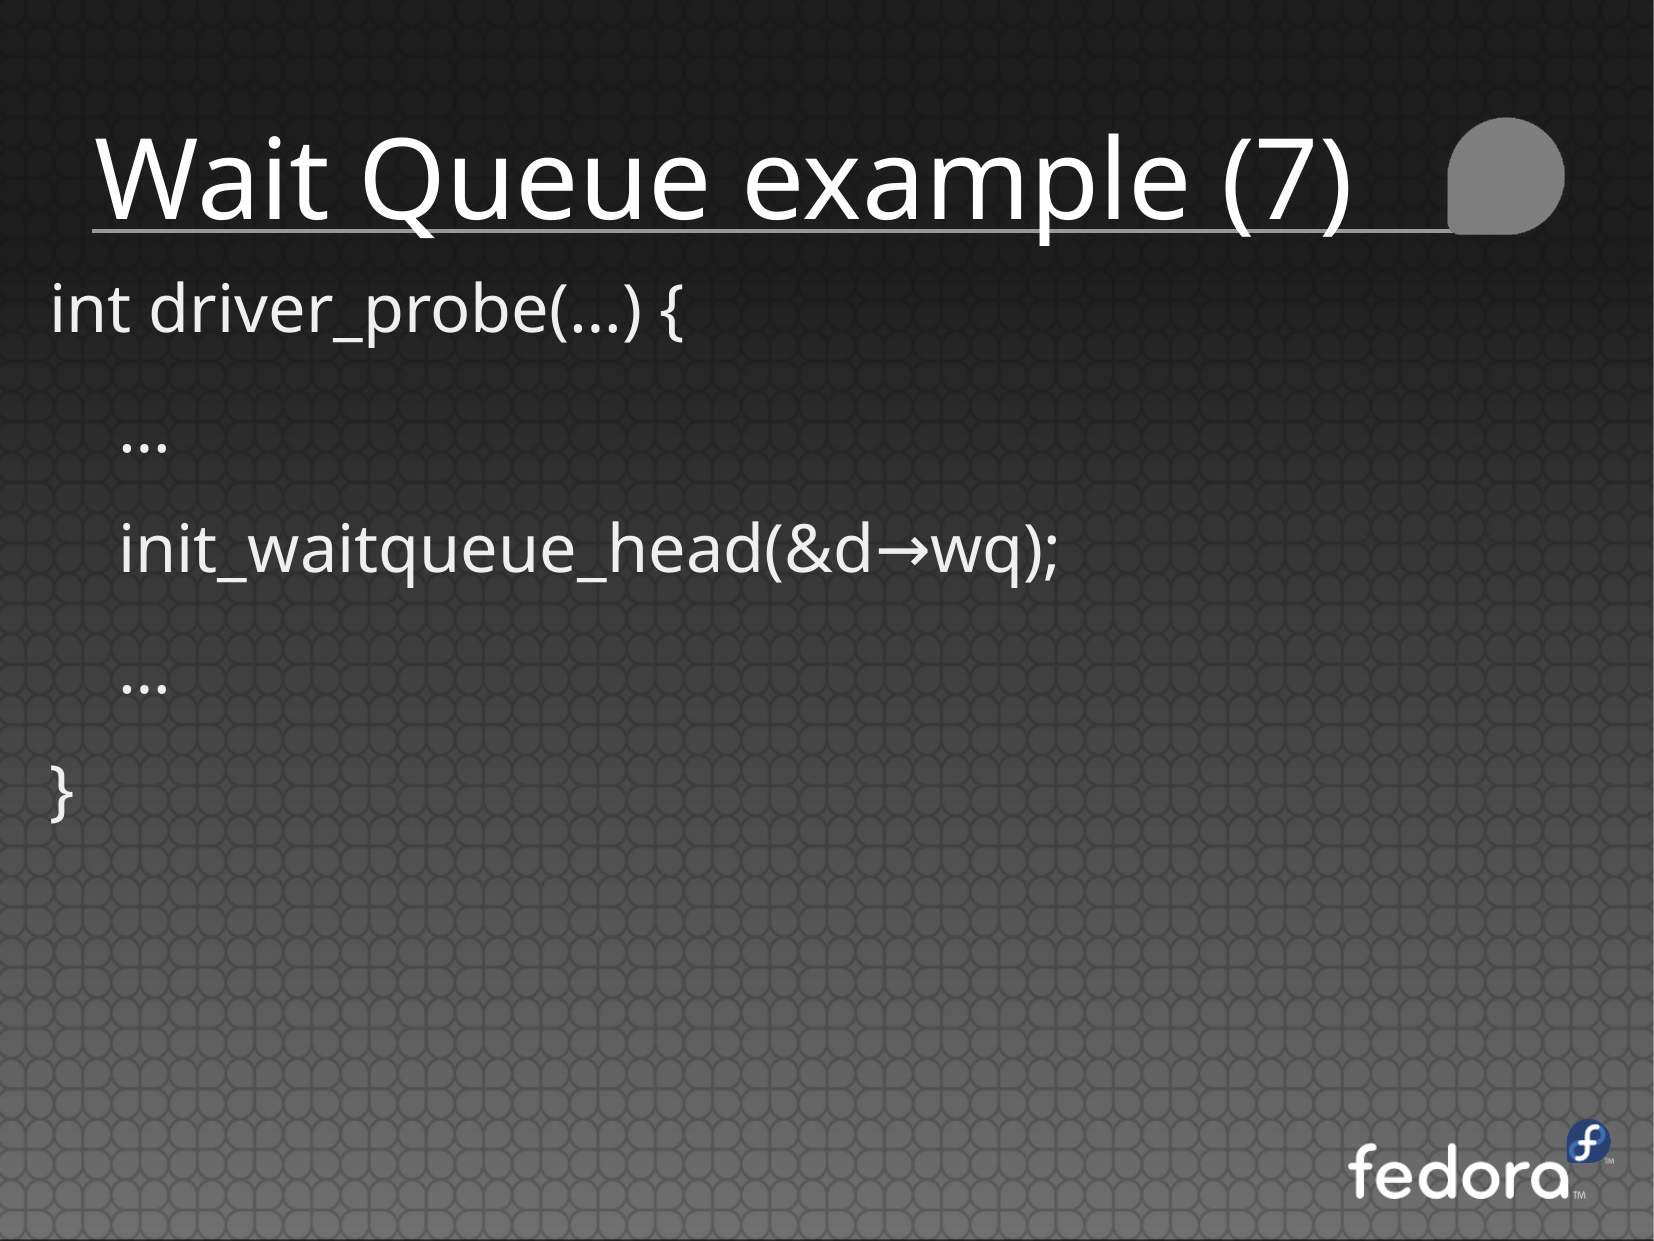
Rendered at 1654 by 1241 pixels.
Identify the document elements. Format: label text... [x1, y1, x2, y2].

title Wait Queue example (7) [94, 100, 1426, 251]
list int driver_probe(…) { … init_waitqueue_head(&d→wq); … } [49, 260, 1607, 1065]
picture [0, 0, 1654, 1241]
